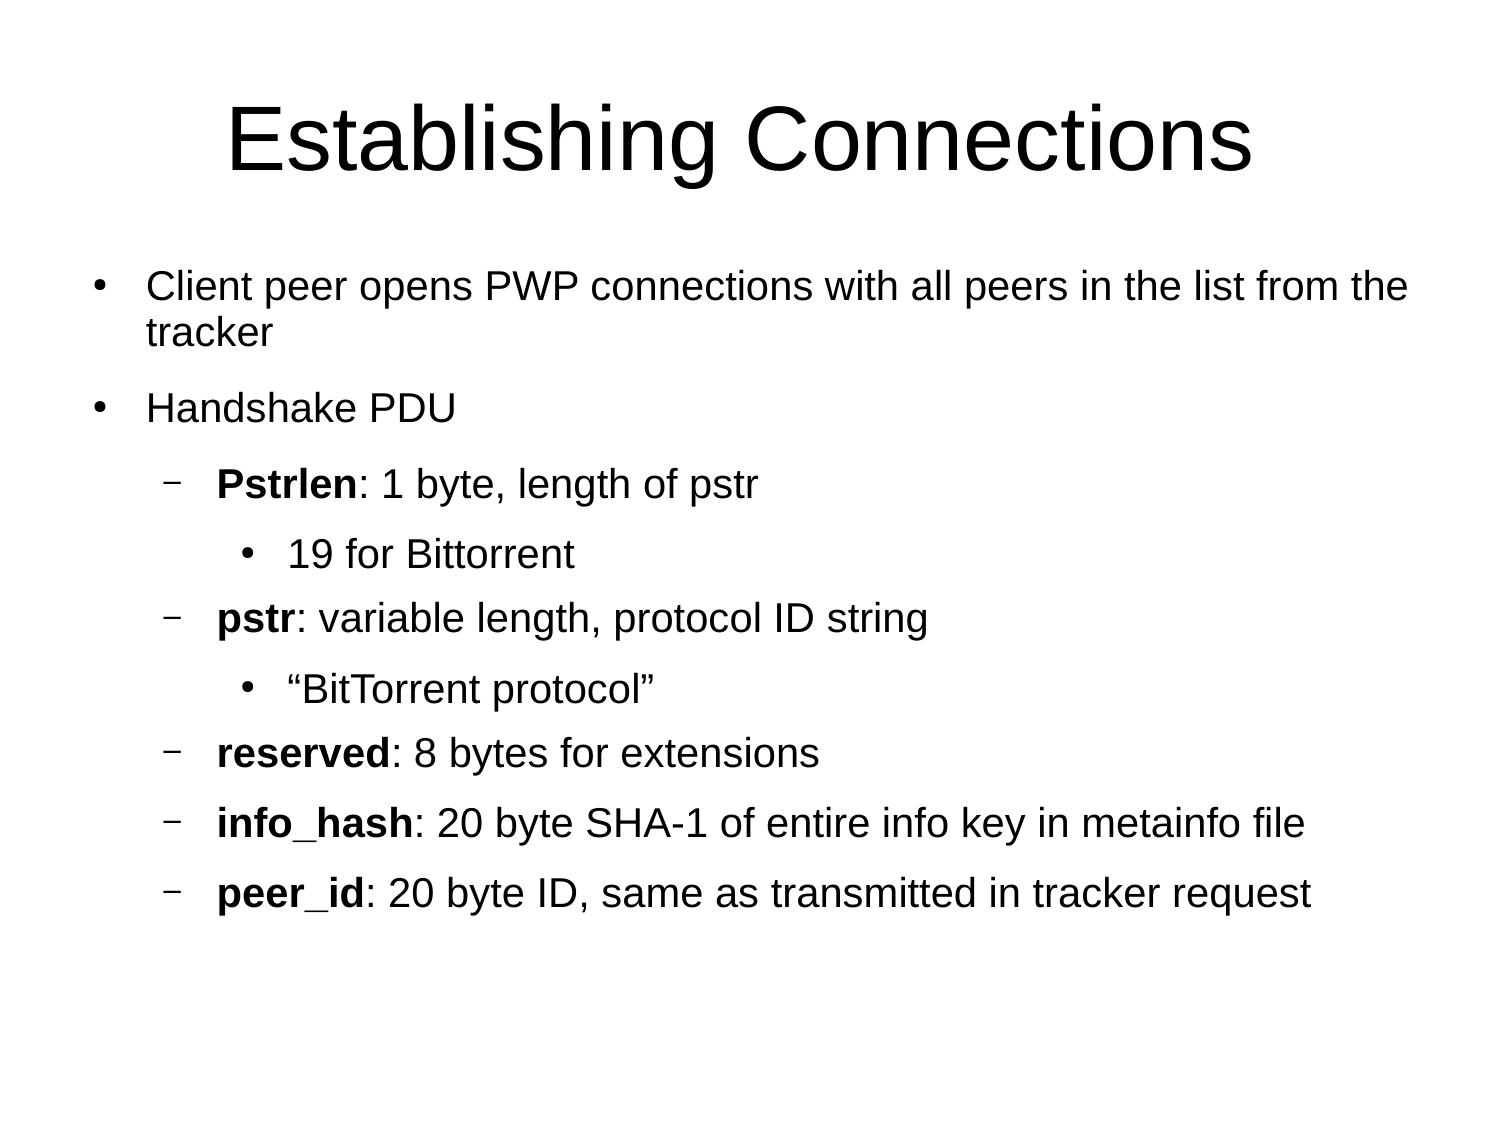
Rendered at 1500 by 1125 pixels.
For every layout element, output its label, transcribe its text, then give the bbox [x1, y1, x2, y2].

title Establishing Connections [75, 45, 1425, 233]
list Client peer opens PWP connections with all peers in the list from the tracker Handshake PDU Pstrlen: 1 byte, length of pstr 19 for Bittorrent pstr: variable length, protocol ID string “BitTorrent protocol” reserved: 8 bytes for extensions info_hash: 20 byte SHA-1 of entire info key in metainfo file peer_id: 20 byte ID, same as transmitted in tracker request [75, 262, 1425, 976]
